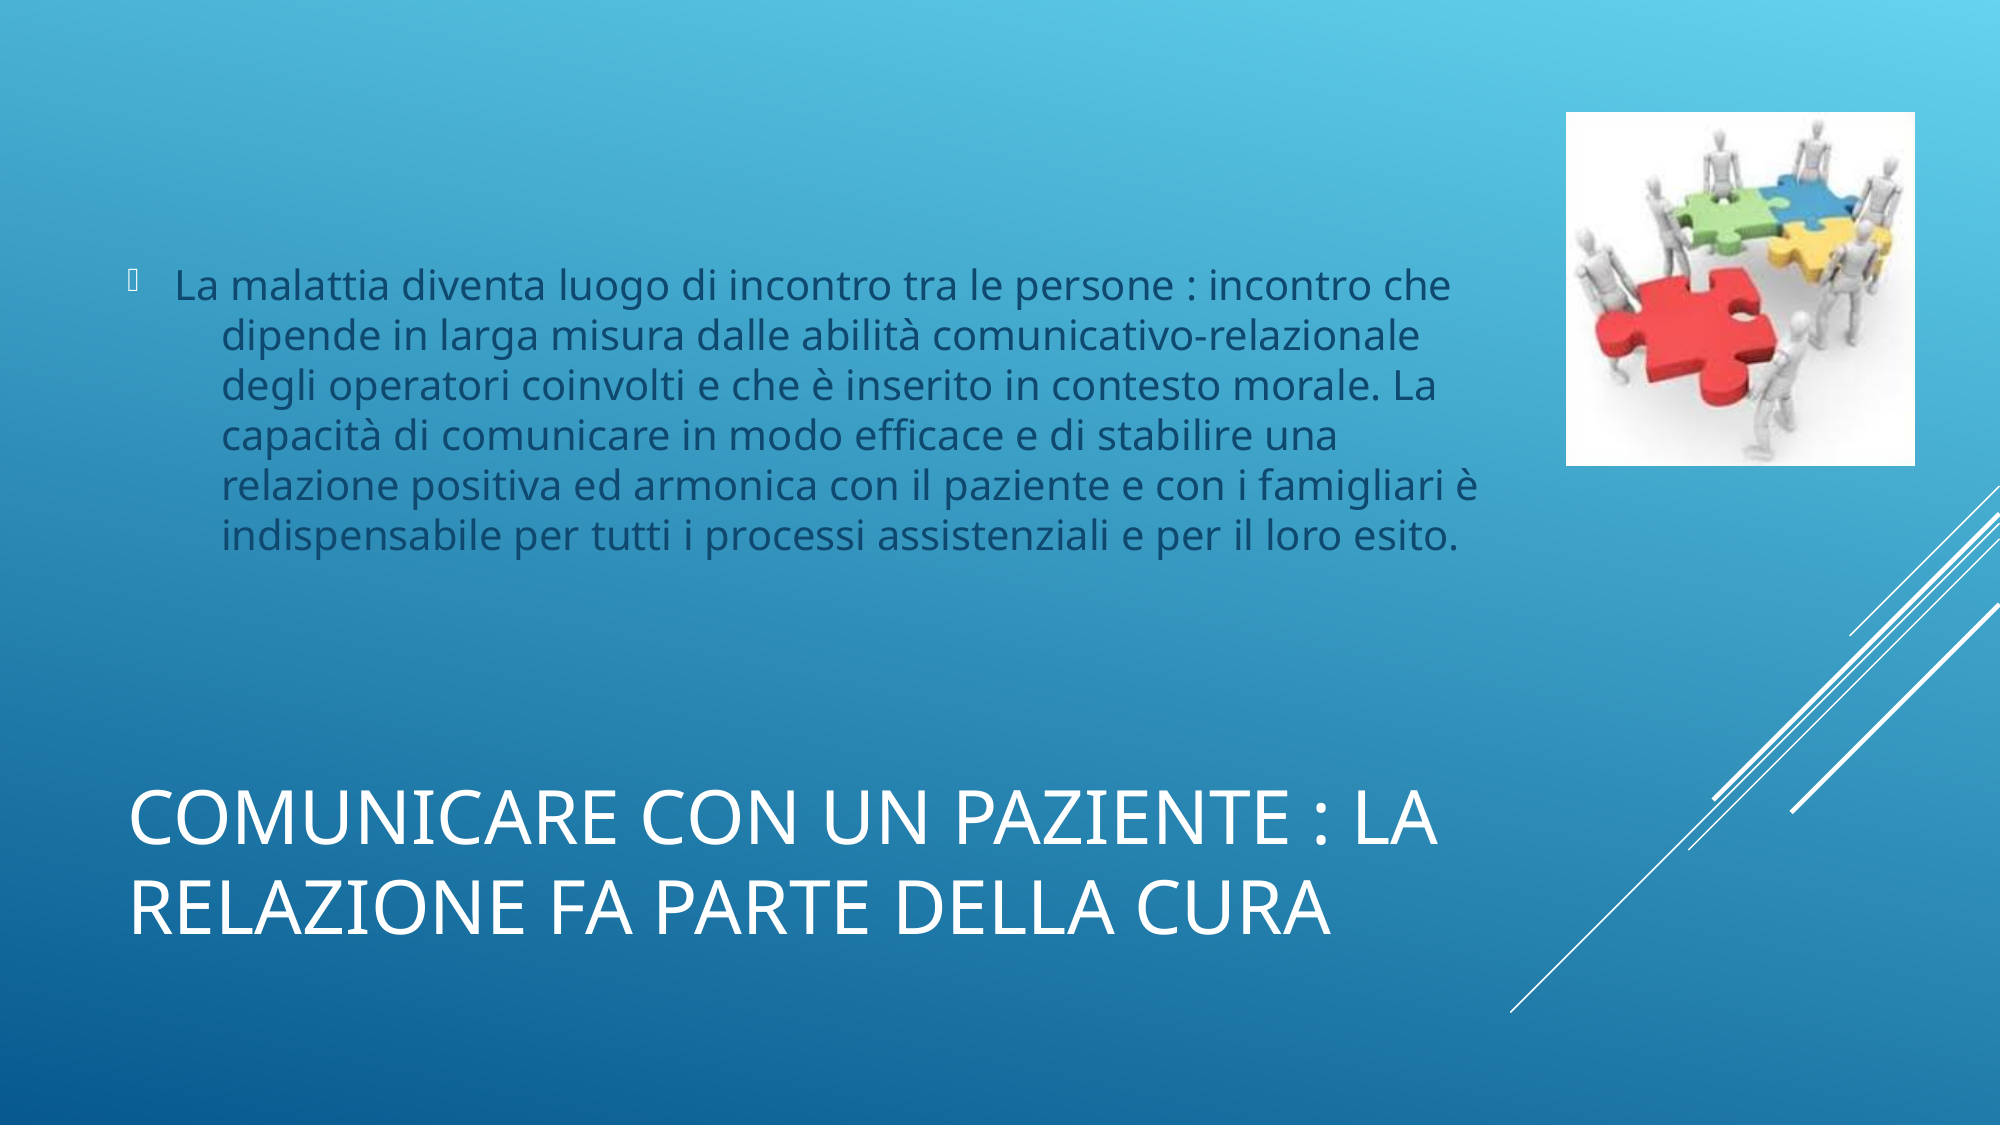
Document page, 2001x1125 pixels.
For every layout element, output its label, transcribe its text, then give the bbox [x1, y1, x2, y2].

title Comunicare con un paziente : La relazione fa parte della cura [112, 736, 1513, 984]
picture [1566, 112, 1915, 466]
list La malattia diventa luogo di incontro tra le persone : incontro che dipende in larga misura dalle abilità comunicativo-relazionale degli operatori coinvolti e che è inserito in contesto morale. La capacità di comunicare in modo efficace e di stabilire una relazione positiva ed armonica con il paziente e con i famigliari è indispensabile per tutti i processi assistenziali e per il loro esito. [112, 112, 1513, 706]
